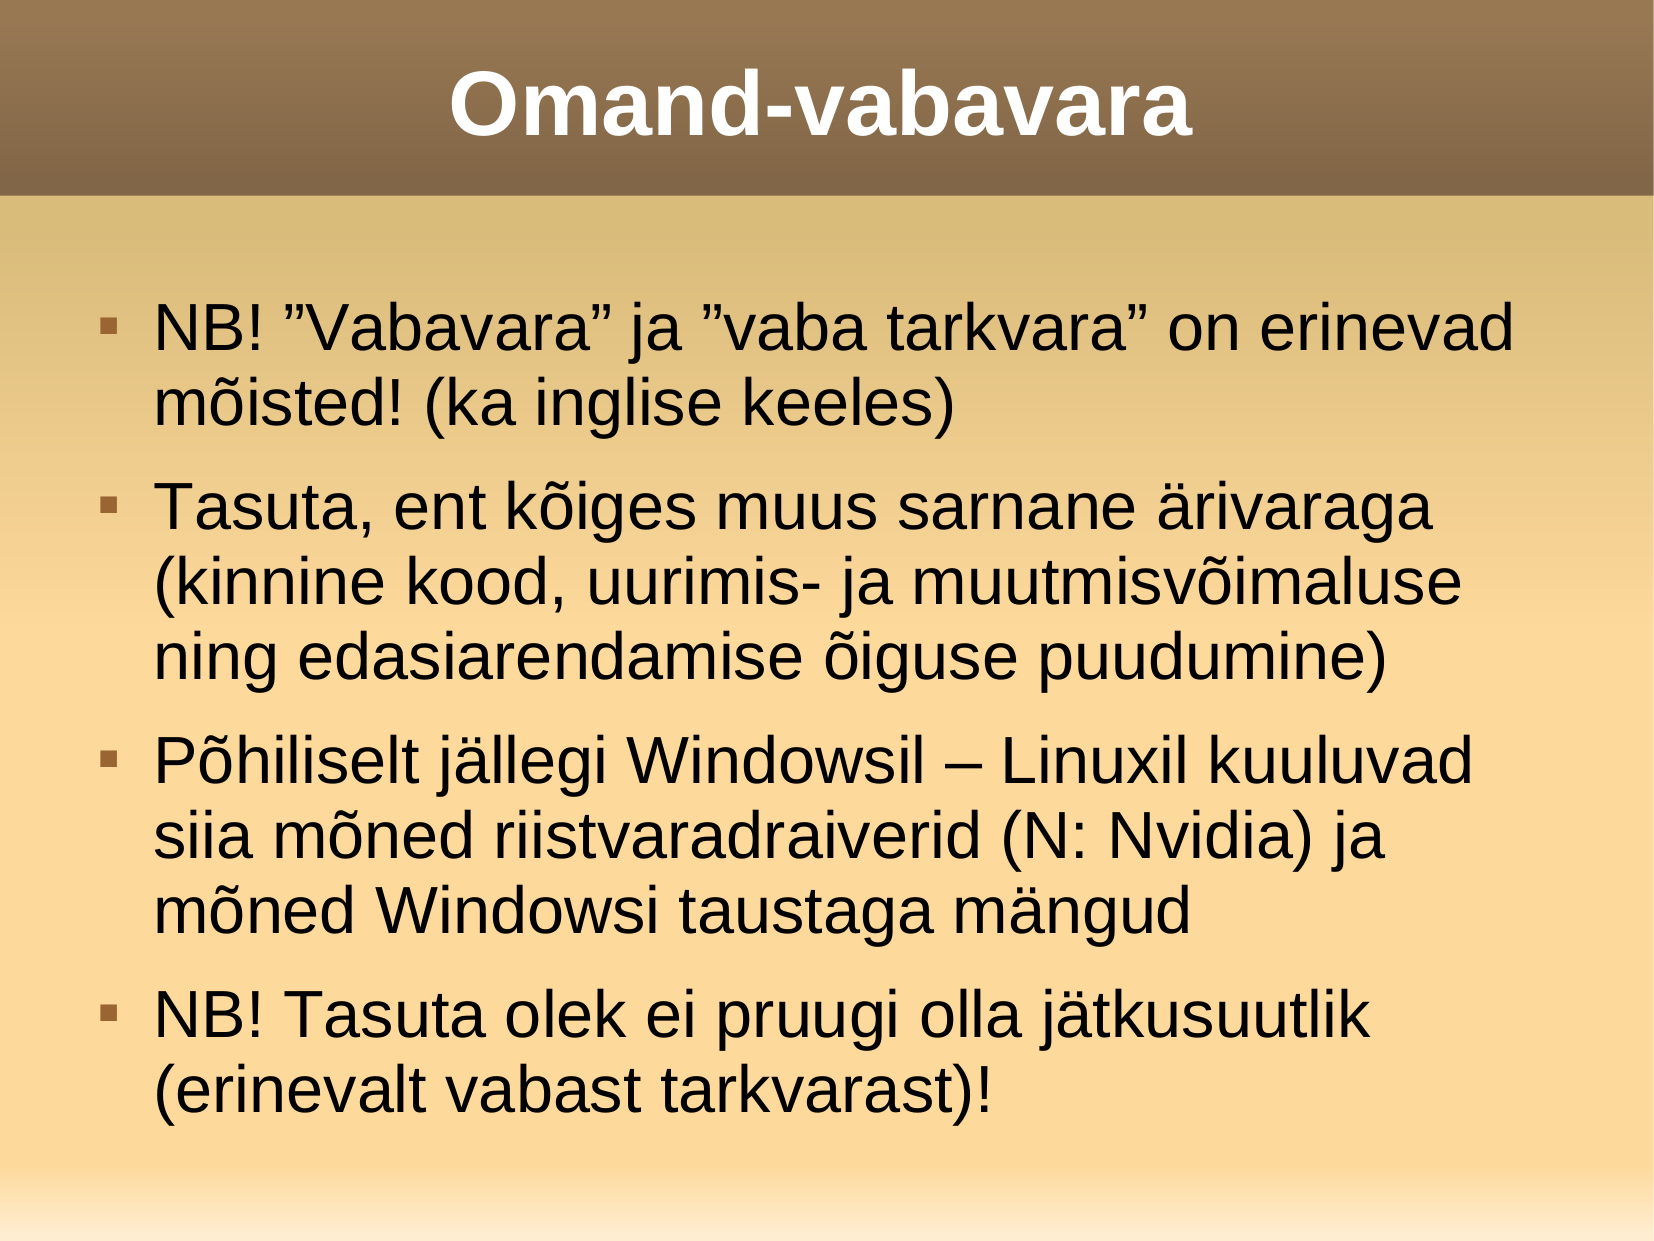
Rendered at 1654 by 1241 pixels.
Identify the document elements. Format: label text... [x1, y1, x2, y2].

list NB! ”Vabavara” ja ”vaba tarkvara” on erinevad mõisted! (ka inglise keeles) Tasuta, ent kõiges muus sarnane ärivaraga (kinnine kood, uurimis- ja muutmisvõimaluse ning edasiarendamise õiguse puudumine) Põhiliselt jällegi Windowsil – Linuxil kuuluvad siia mõned riistvaradraiverid (N: Nvidia) ja mõned Windowsi taustaga mängud NB! Tasuta olek ei pruugi olla jätkusuutlik (erinevalt vabast tarkvarast)! [82, 290, 1571, 1127]
picture [0, 0, 1654, 1241]
title Omand-vabavara [76, 7, 1565, 200]
